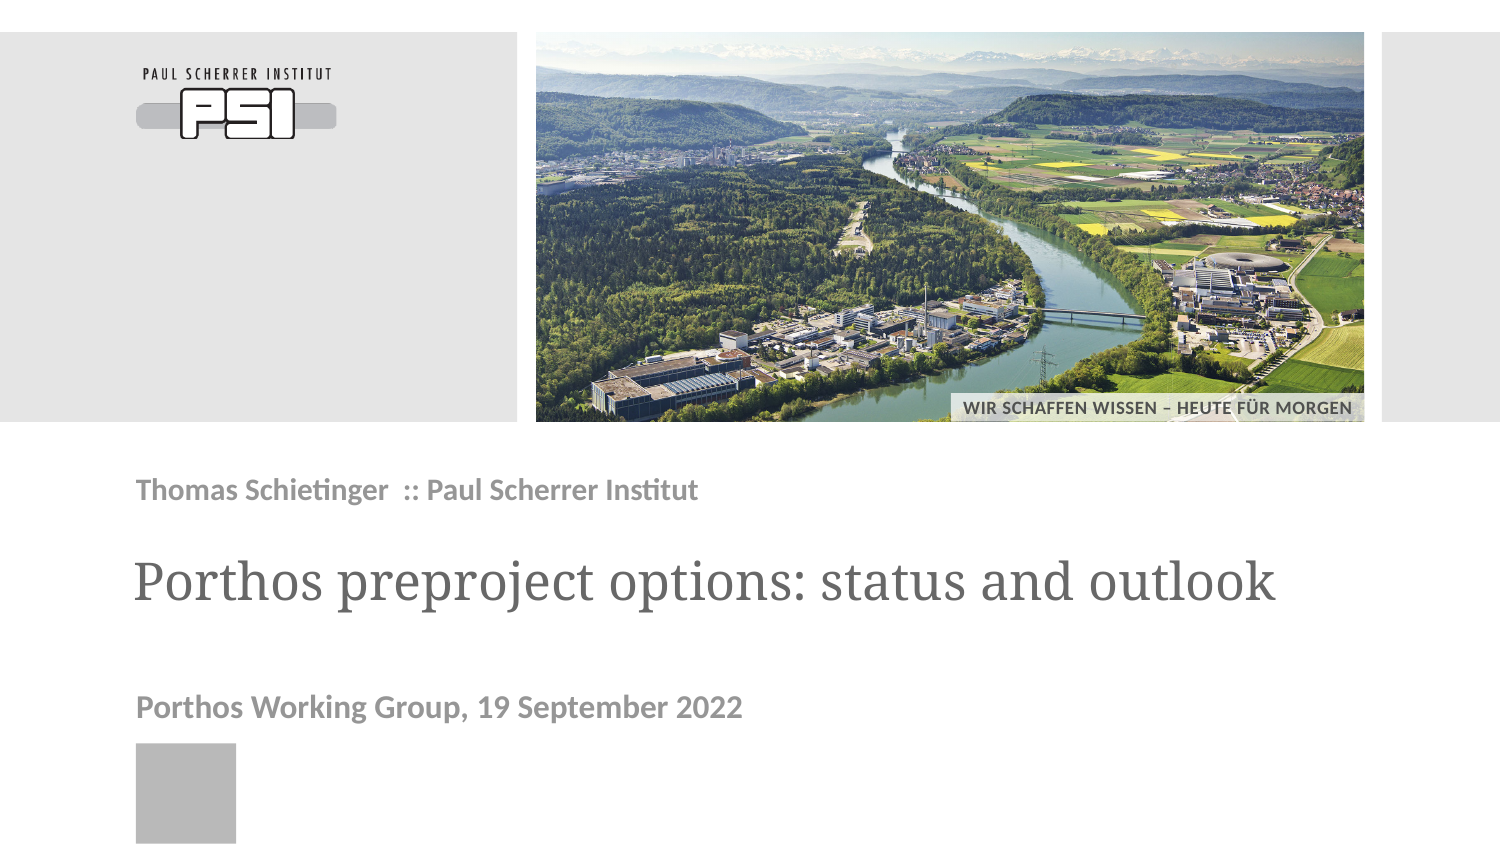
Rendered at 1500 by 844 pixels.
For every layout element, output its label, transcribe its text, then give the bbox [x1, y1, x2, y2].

list Porthos Working Group, 19 September 2022 [135, 680, 1441, 729]
title Porthos preproject options: status and outlook [133, 548, 1441, 636]
subtitle Thomas Schietinger :: Paul Scherrer Institut [135, 465, 1441, 511]
picture [539, 32, 1365, 422]
